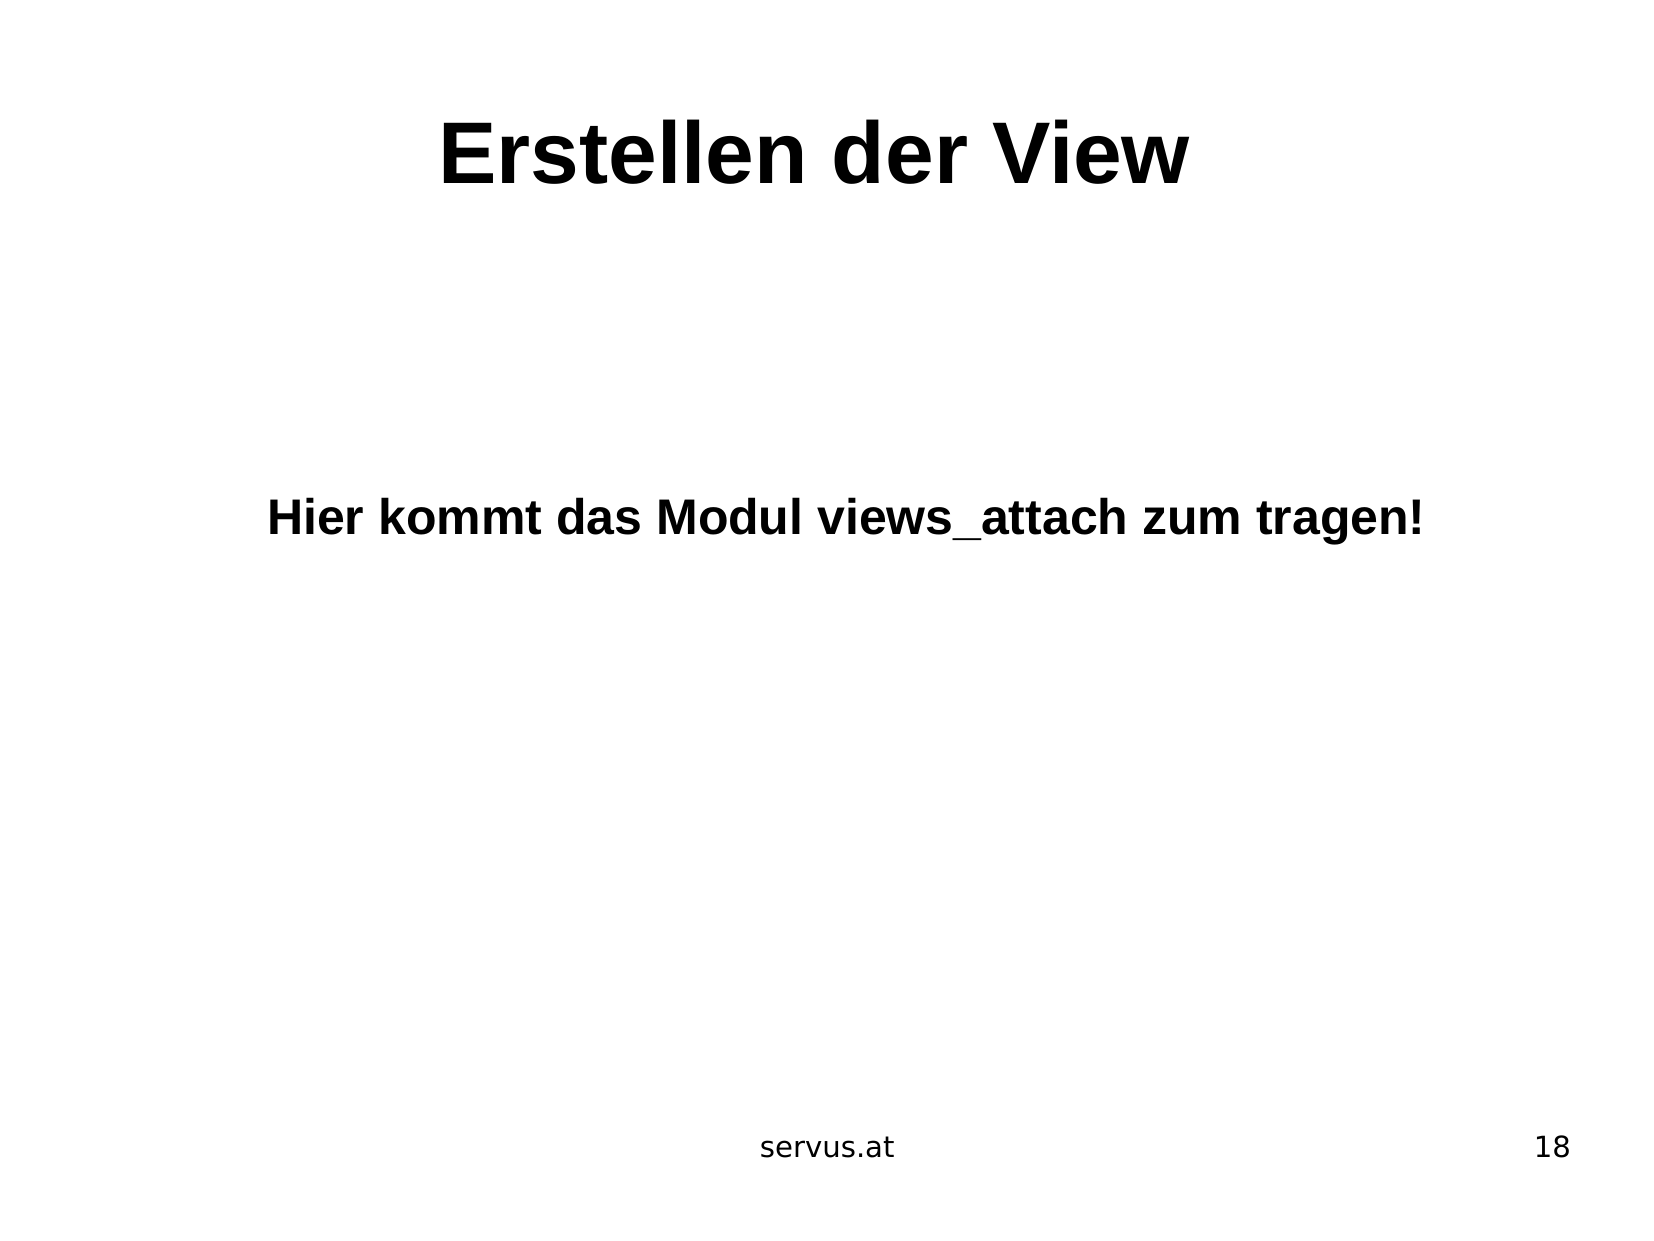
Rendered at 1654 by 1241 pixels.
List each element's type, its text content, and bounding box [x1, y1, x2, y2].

title Erstellen der View [82, 56, 1571, 250]
text_box Hier kommt das Modul views_attach zum tragen! [252, 481, 1442, 562]
